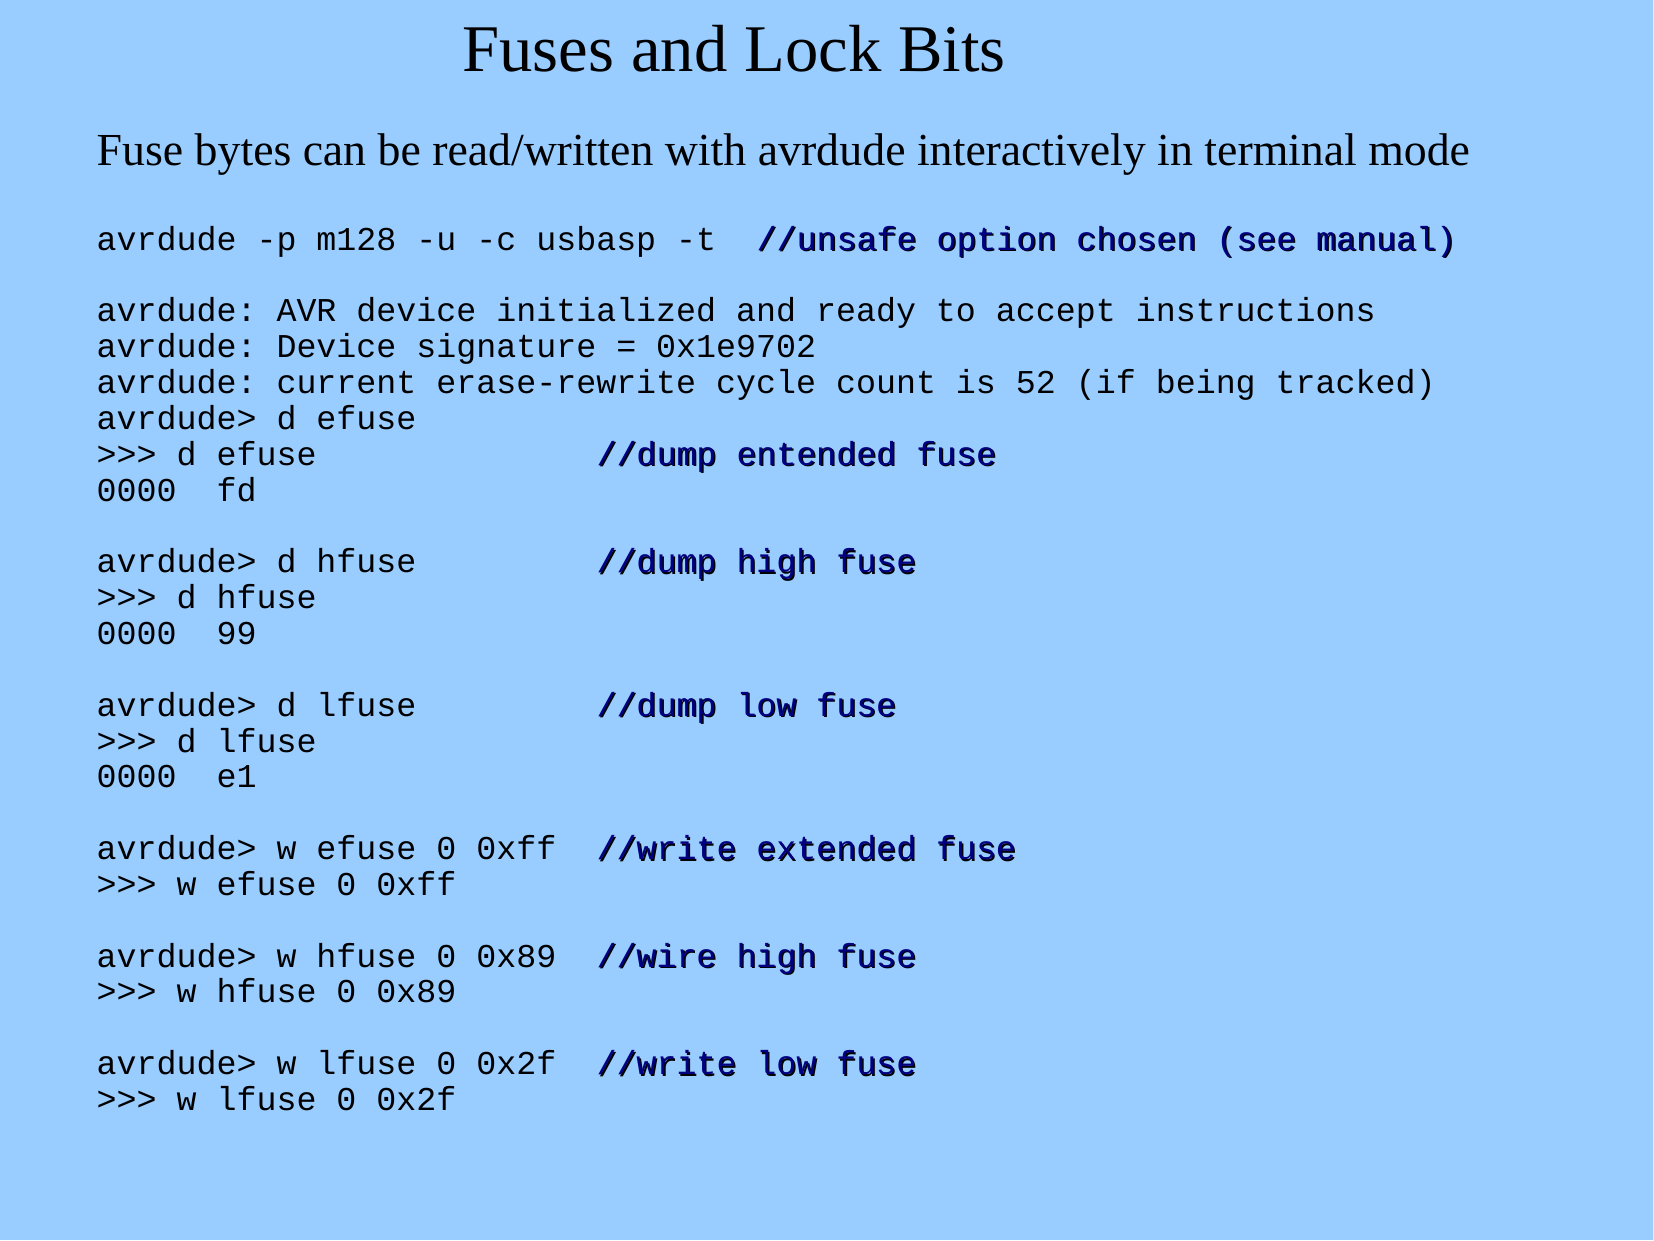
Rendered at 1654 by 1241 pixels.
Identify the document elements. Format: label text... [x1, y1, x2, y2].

text_box Fuse bytes can be read/written with avrdude interactively in terminal mode avrdude -p m128 -u -c usbasp -t //unsafe option chosen (see manual) avrdude: AVR device initialized and ready to accept instructions avrdude: Device signature = 0x1e9702 avrdude: current erase-rewrite cycle count is 52 (if being tracked) avrdude> d efuse >>> d efuse //dump entended fuse 0000 fd avrdude> d hfuse //dump high fuse >>> d hfuse 0000 99 avrdude> d lfuse //dump low fuse >>> d lfuse 0000 e1 avrdude> w efuse 0 0xff //write extended fuse >>> w efuse 0 0xff avrdude> w hfuse 0 0x89 //wire high fuse >>> w hfuse 0 0x89 avrdude> w lfuse 0 0x2f //write low fuse >>> w lfuse 0 0x2f [96, 128, 1501, 1225]
text_box Fuses and Lock Bits [461, 16, 1007, 91]
